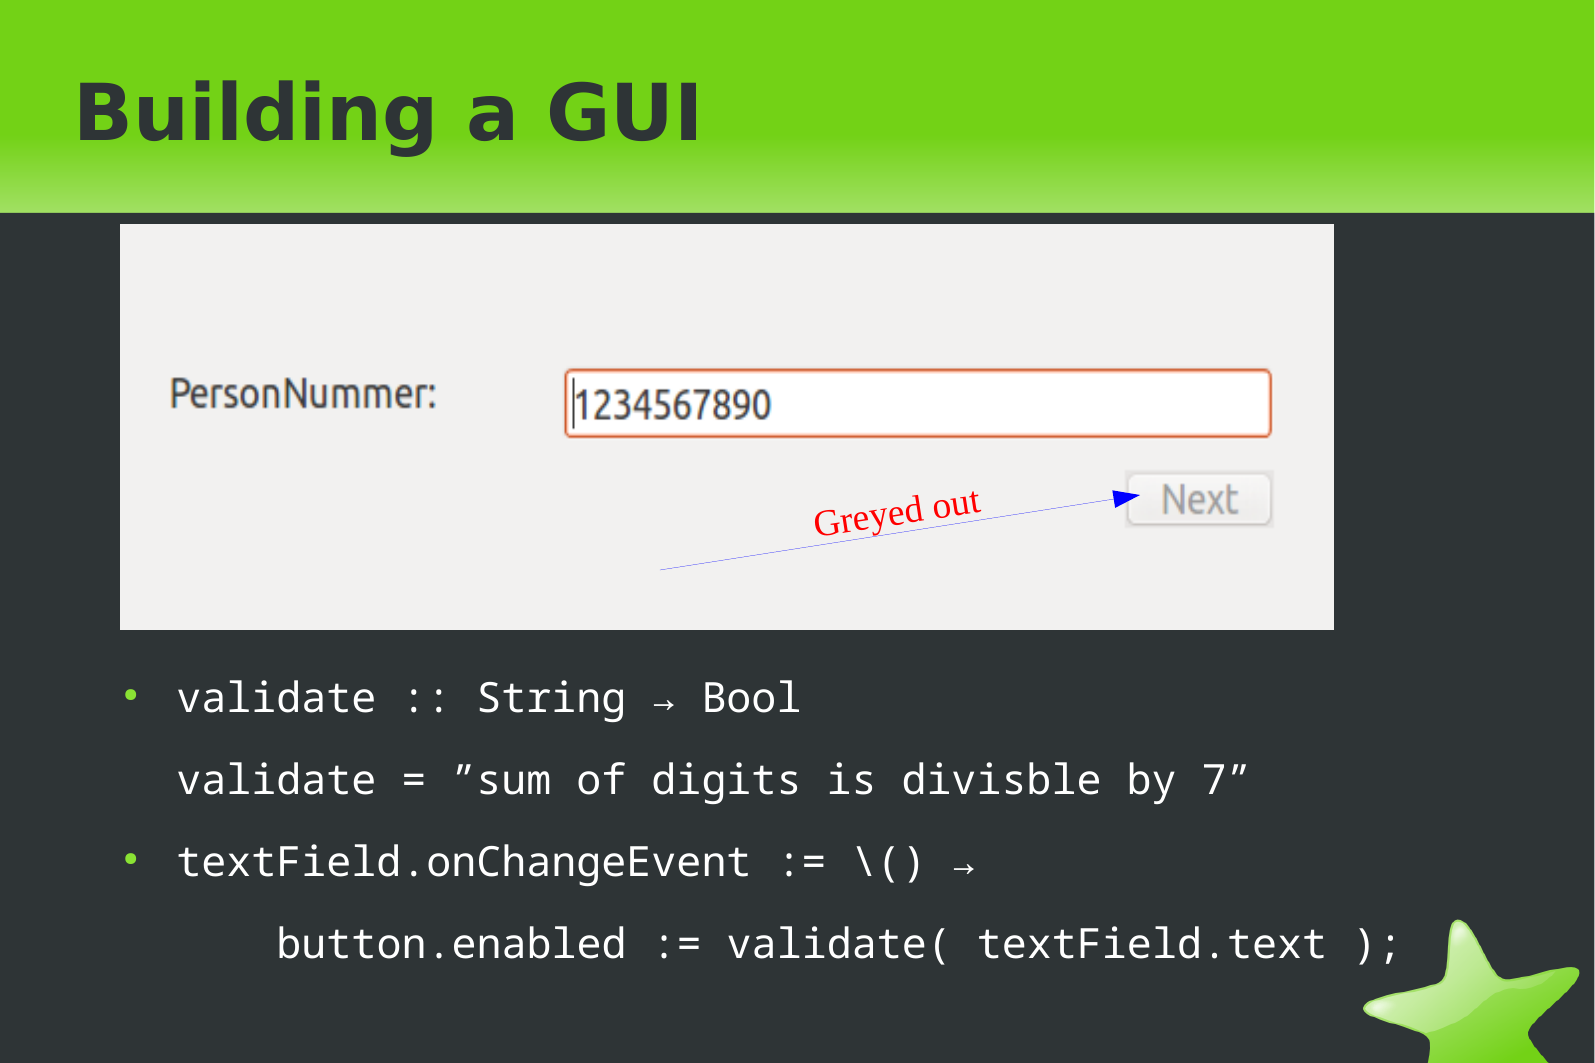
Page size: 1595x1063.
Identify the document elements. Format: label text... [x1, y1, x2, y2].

title Building a GUI [74, 25, 1510, 203]
list validate :: String → Bool validate = ”sum of digits is divisble by 7” textField.onChangeEvent := \() → button.enabled := validate( textField.text ); [45, 585, 1480, 924]
picture [0, 0, 1595, 1063]
